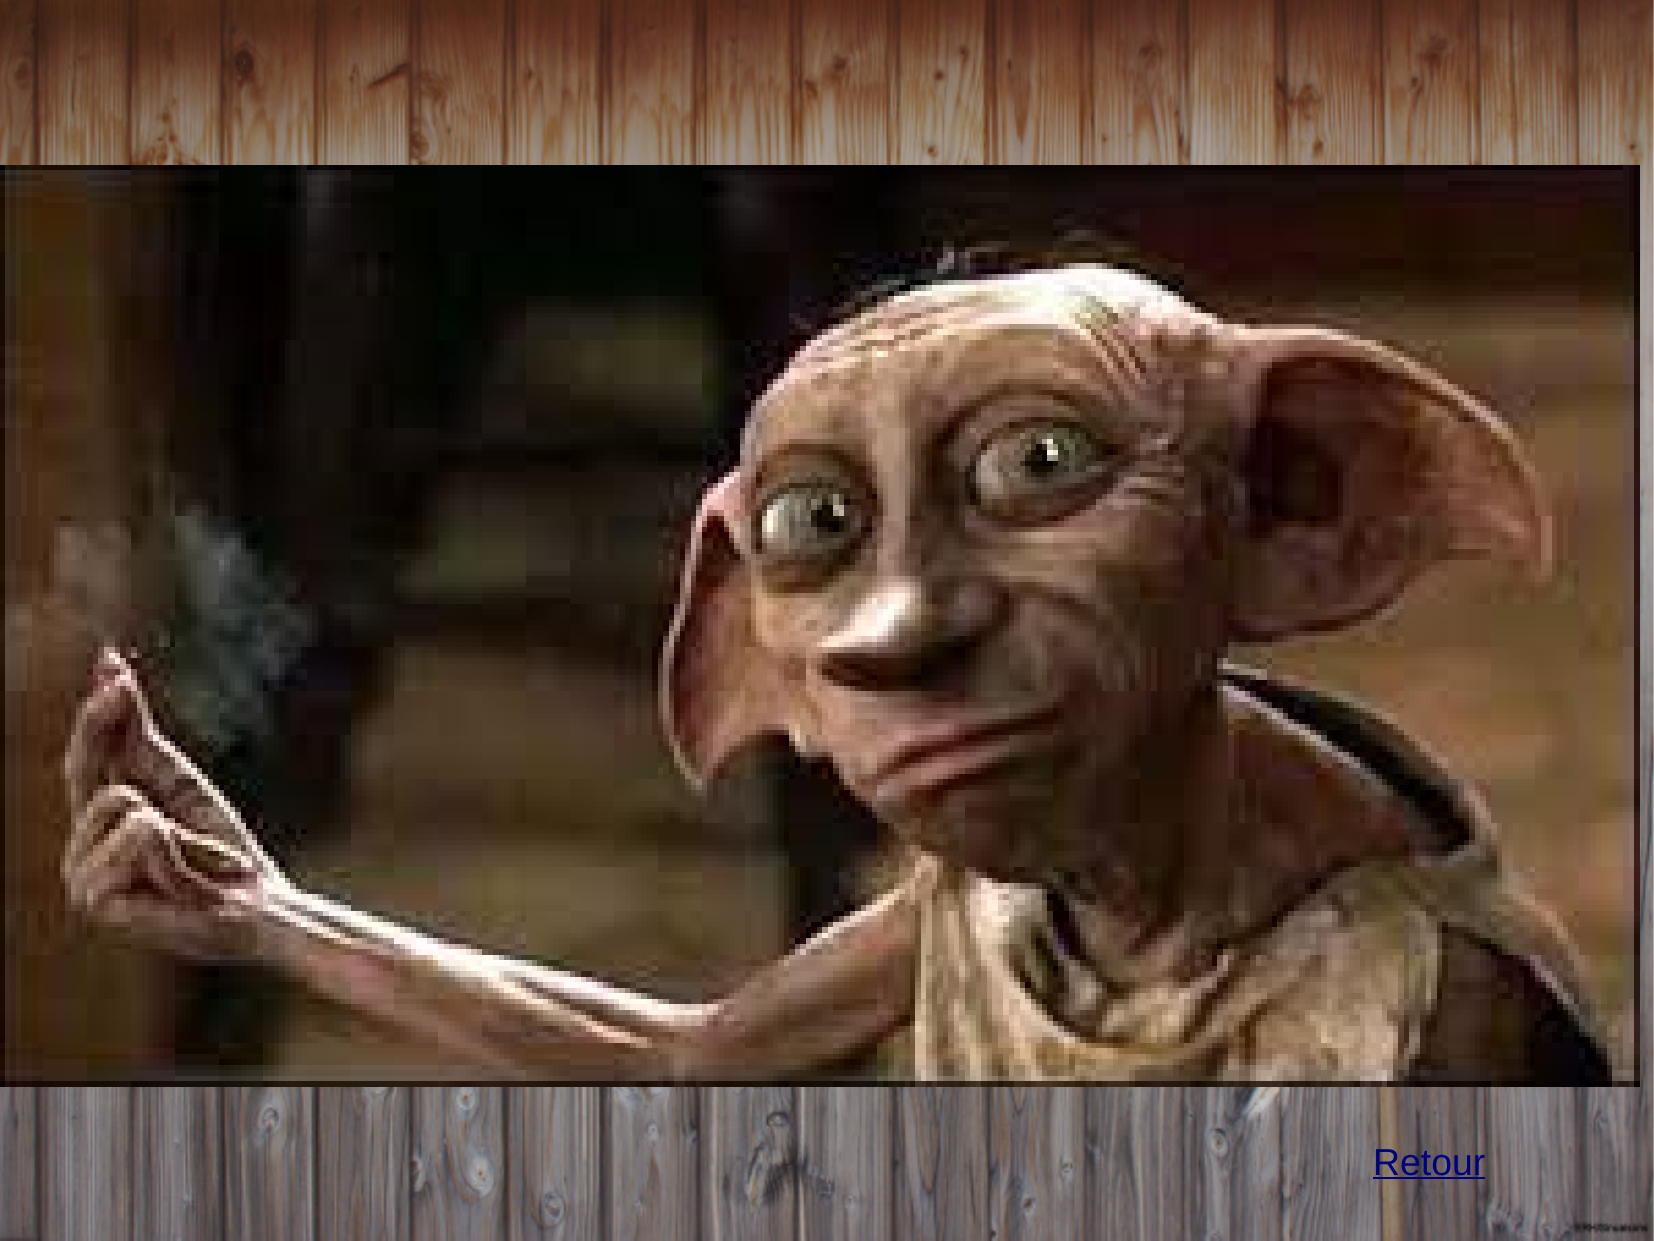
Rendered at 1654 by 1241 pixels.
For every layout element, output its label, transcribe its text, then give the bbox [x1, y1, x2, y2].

text_box Retour [1358, 1133, 1512, 1191]
picture [0, 0, 1654, 1241]
